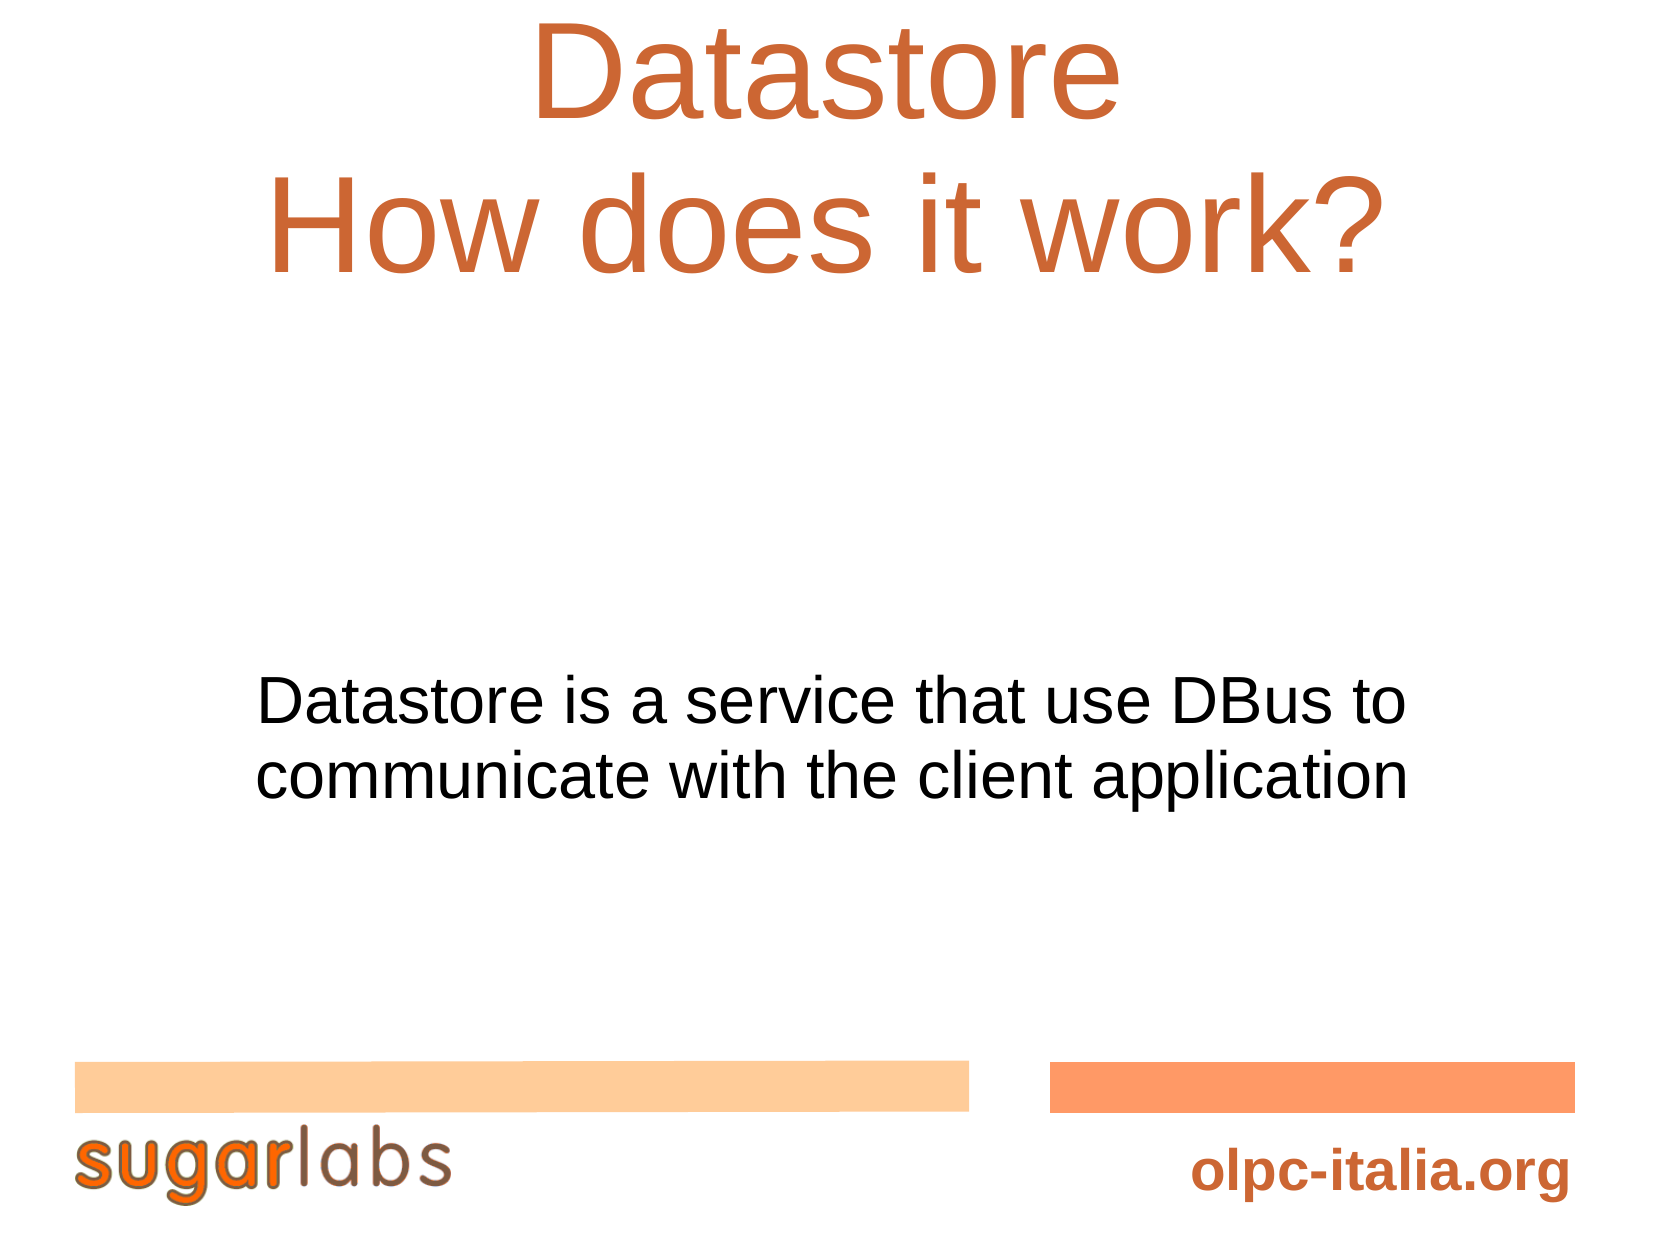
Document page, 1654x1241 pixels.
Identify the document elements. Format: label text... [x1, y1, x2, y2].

picture [75, 1124, 451, 1206]
title Datastore How does it work? [59, 0, 1595, 302]
subtitle Datastore is a service that use DBus to communicate with the client application [88, 354, 1577, 1123]
